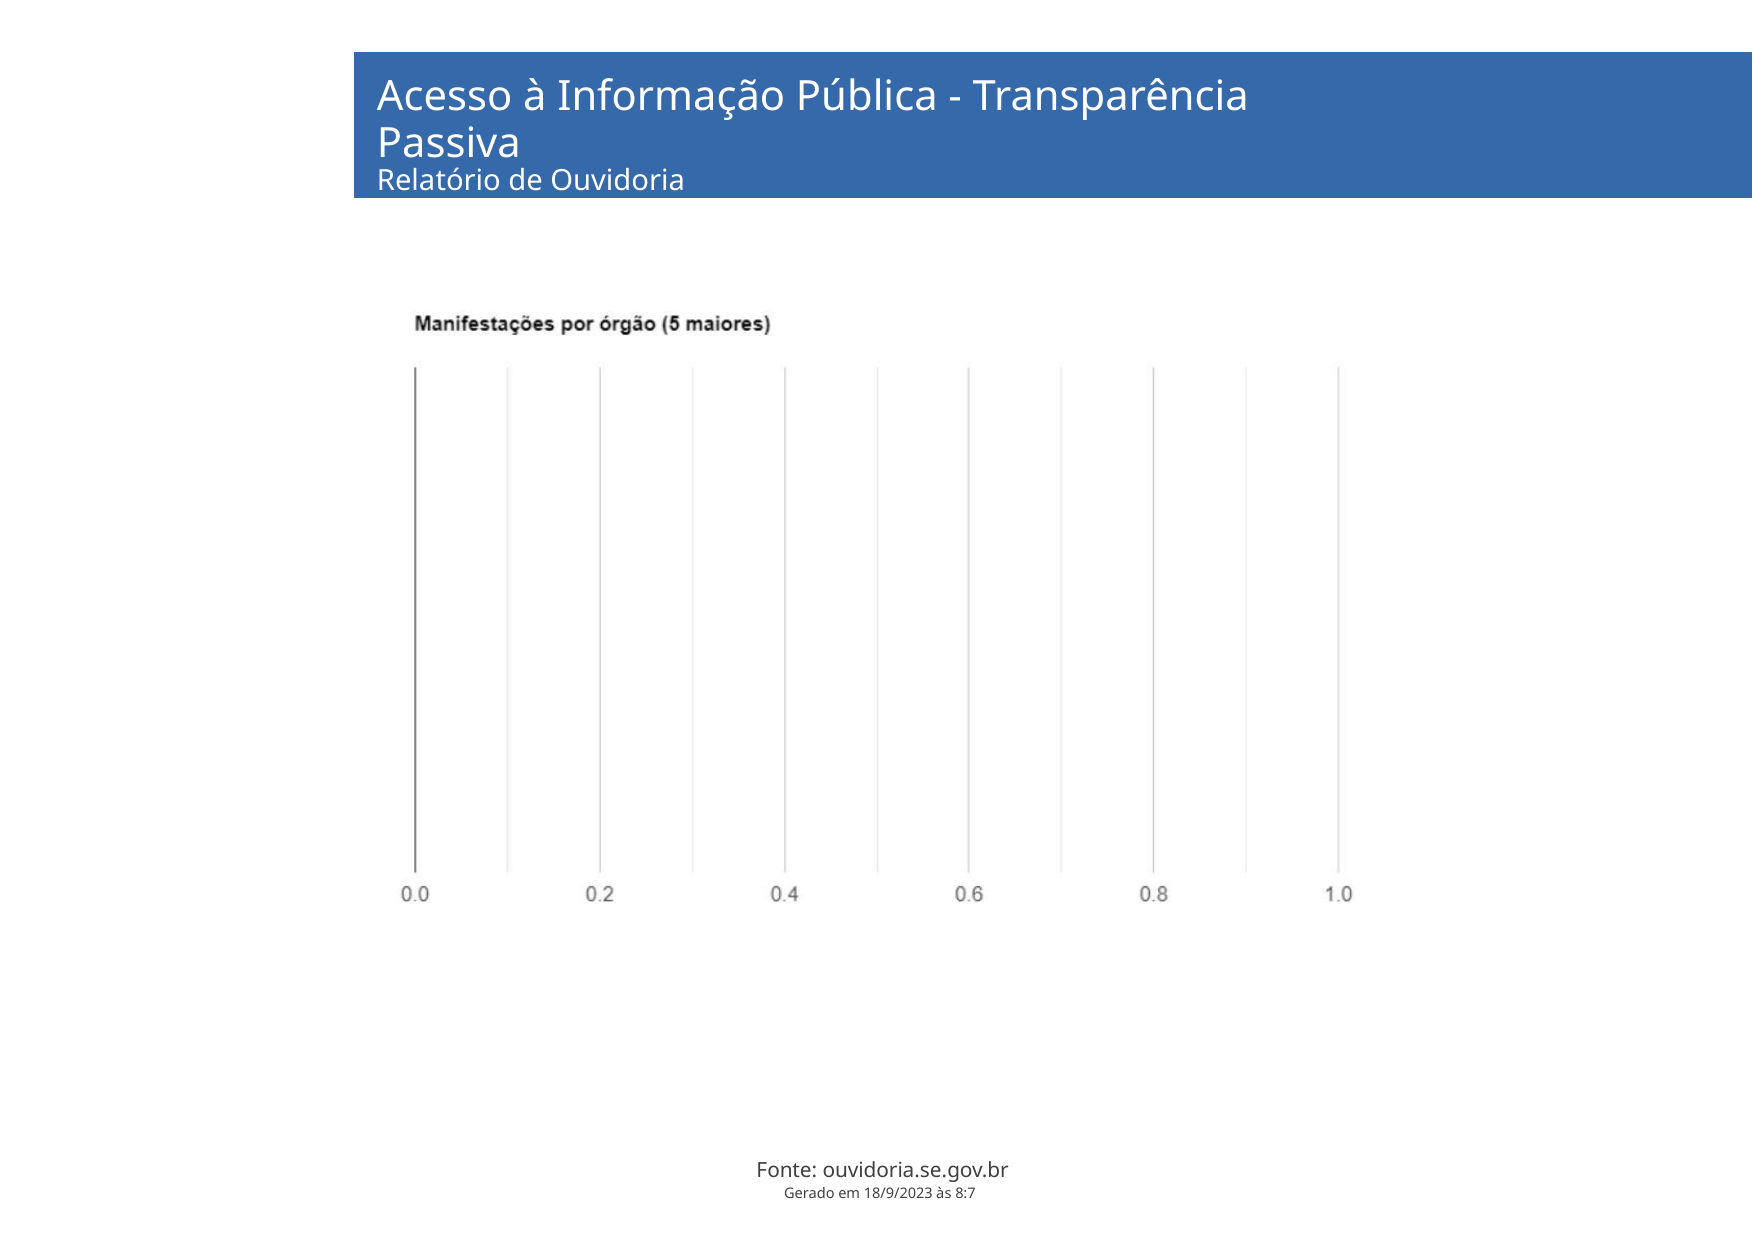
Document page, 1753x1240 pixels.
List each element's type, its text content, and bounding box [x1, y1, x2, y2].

text_box [354, 52, 1752, 198]
text_box Fonte: ouvidoria.se.gov.br [756, 1158, 1023, 1182]
text_box Acesso à Informação Pública - Transparência Passiva Relatório de Ouvidoria SETUR - Agosto a Agosto de 2023 [376, 72, 1403, 228]
text_box Gerado em 18/9/2023 às 8:7 [784, 1184, 995, 1202]
text_box [155, 211, 1599, 1028]
